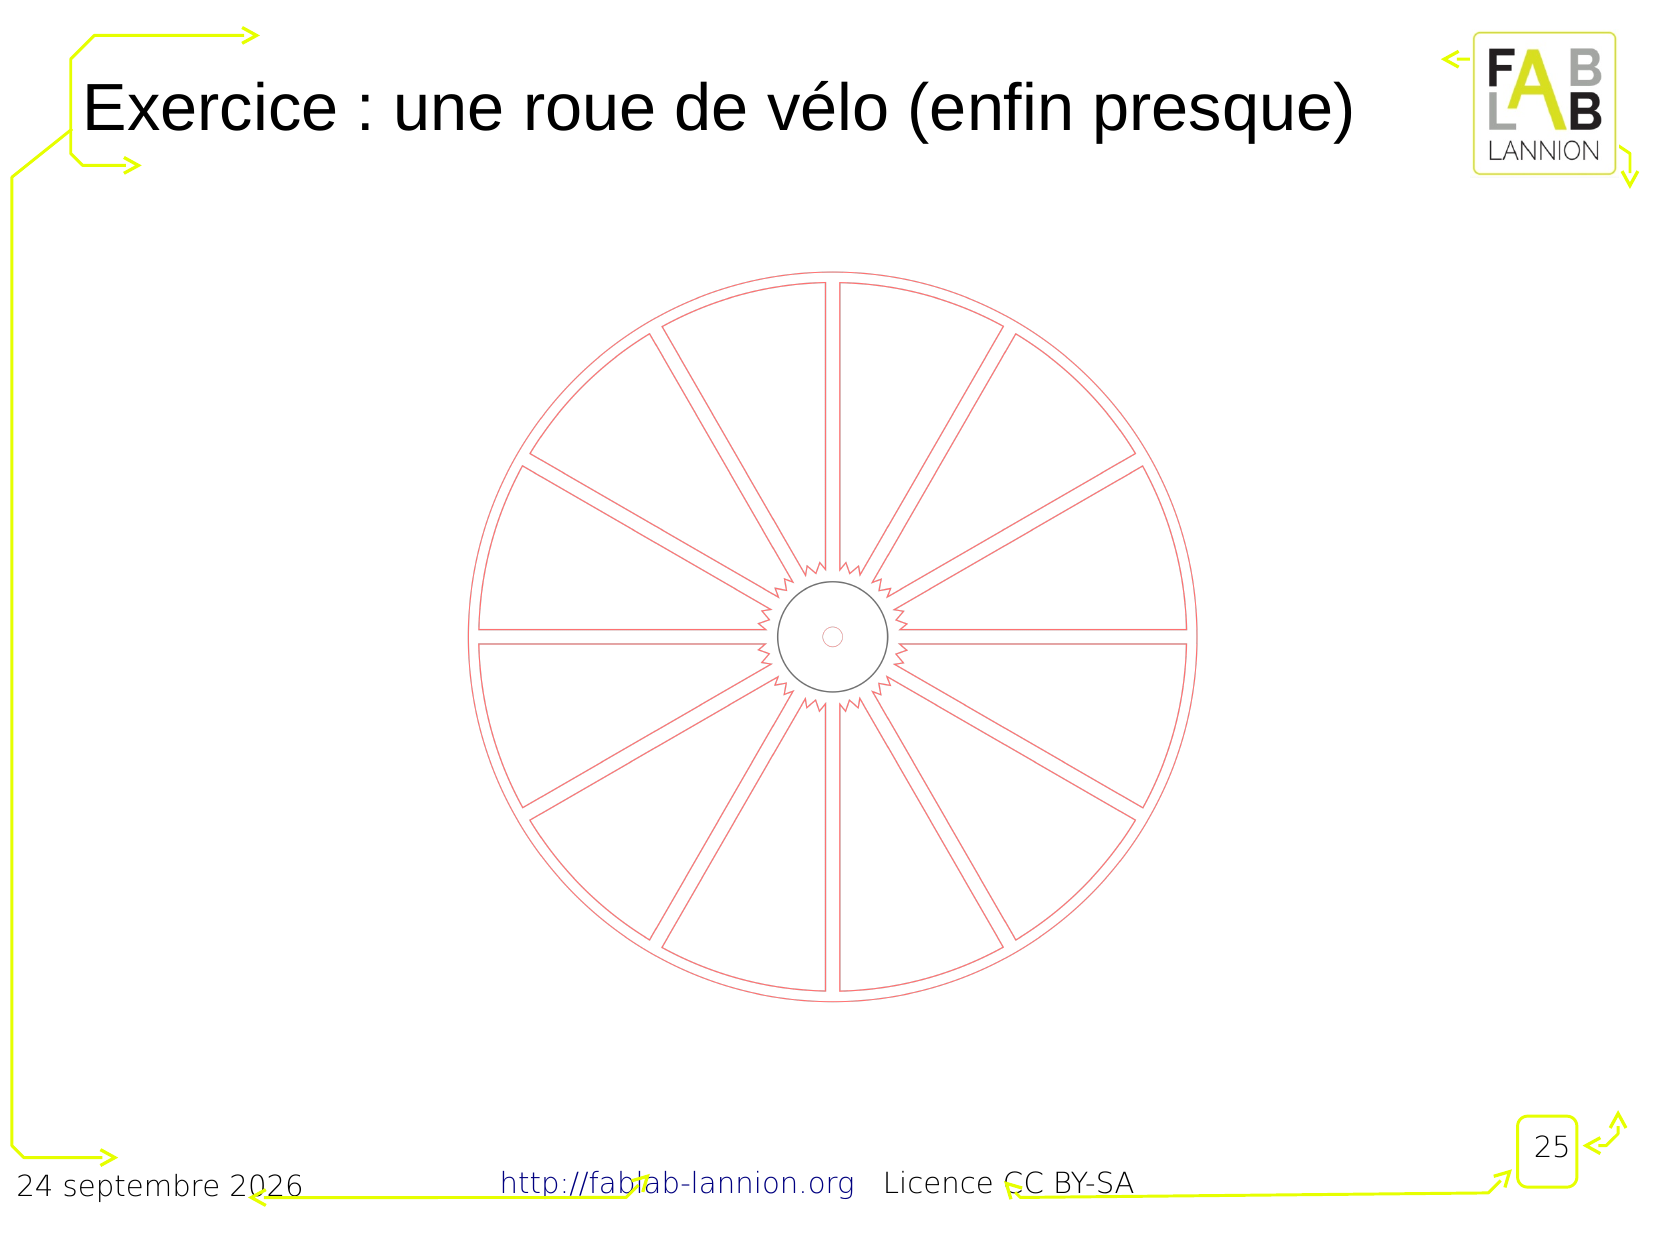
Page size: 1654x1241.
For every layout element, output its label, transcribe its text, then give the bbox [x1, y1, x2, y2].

picture [425, 240, 1236, 1052]
picture [1470, 29, 1619, 178]
title Exercice : une roue de vélo (enfin presque) [82, 49, 1441, 166]
